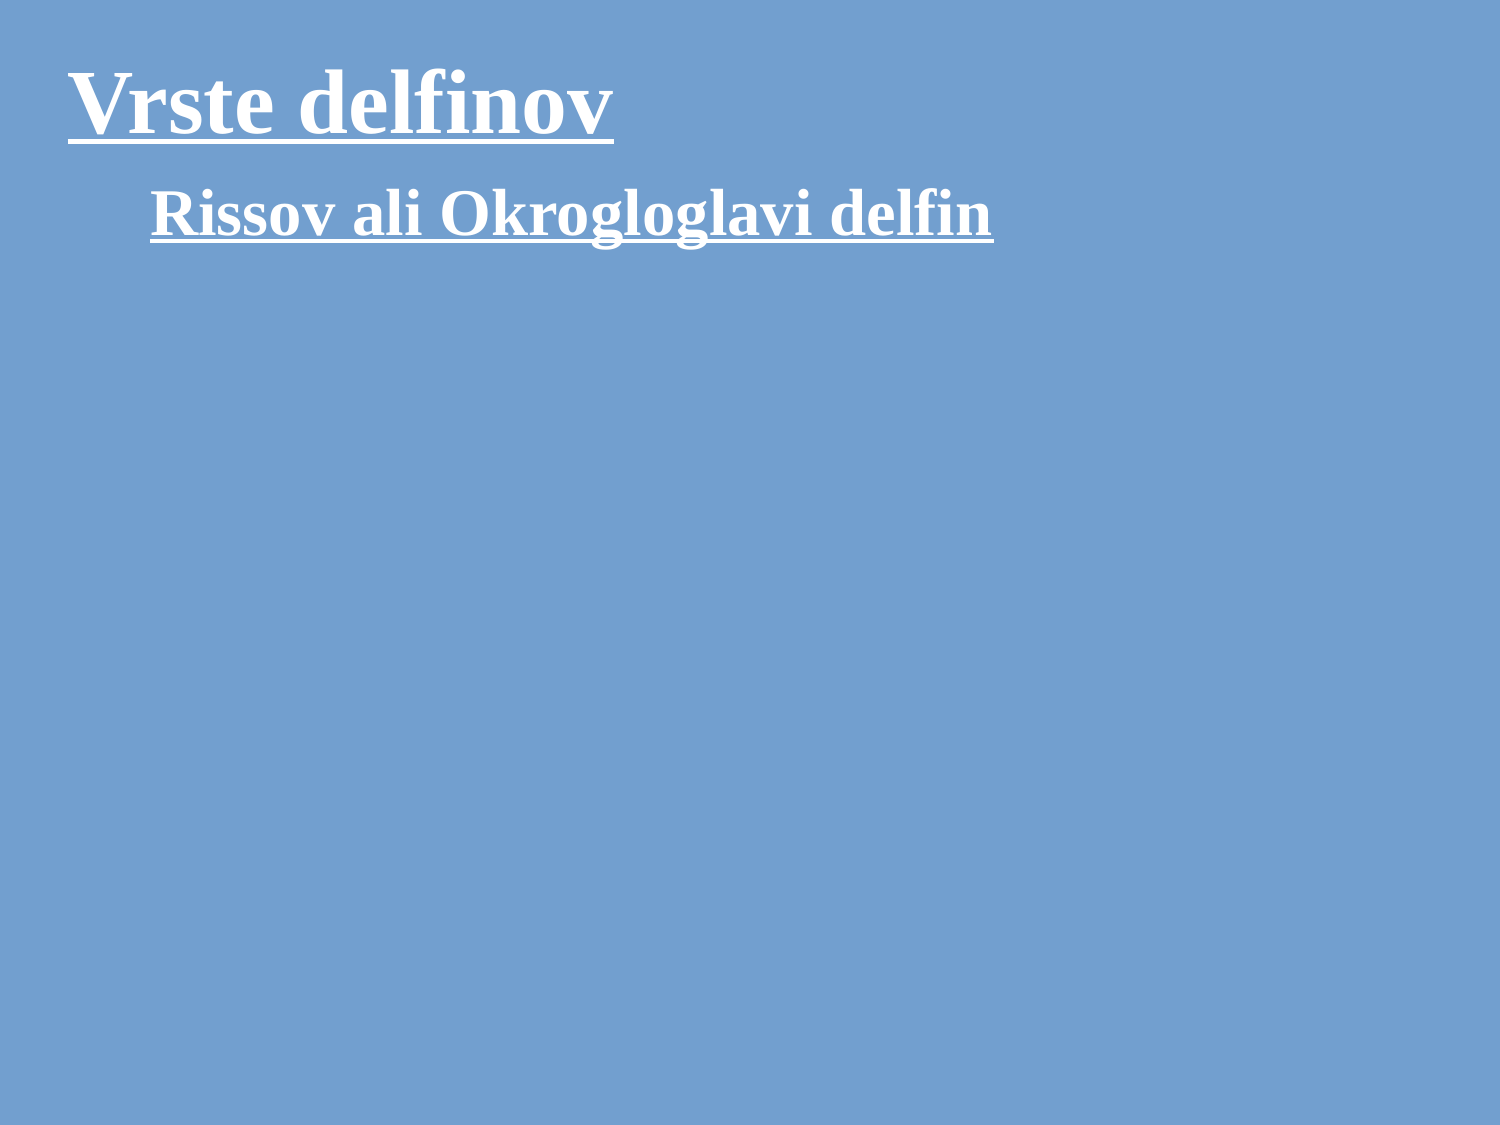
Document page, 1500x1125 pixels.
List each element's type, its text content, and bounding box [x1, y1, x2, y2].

text_box Vrste delfinov [53, 31, 656, 163]
text_box Rissov ali Okrogloglavi delfin [135, 160, 1009, 256]
